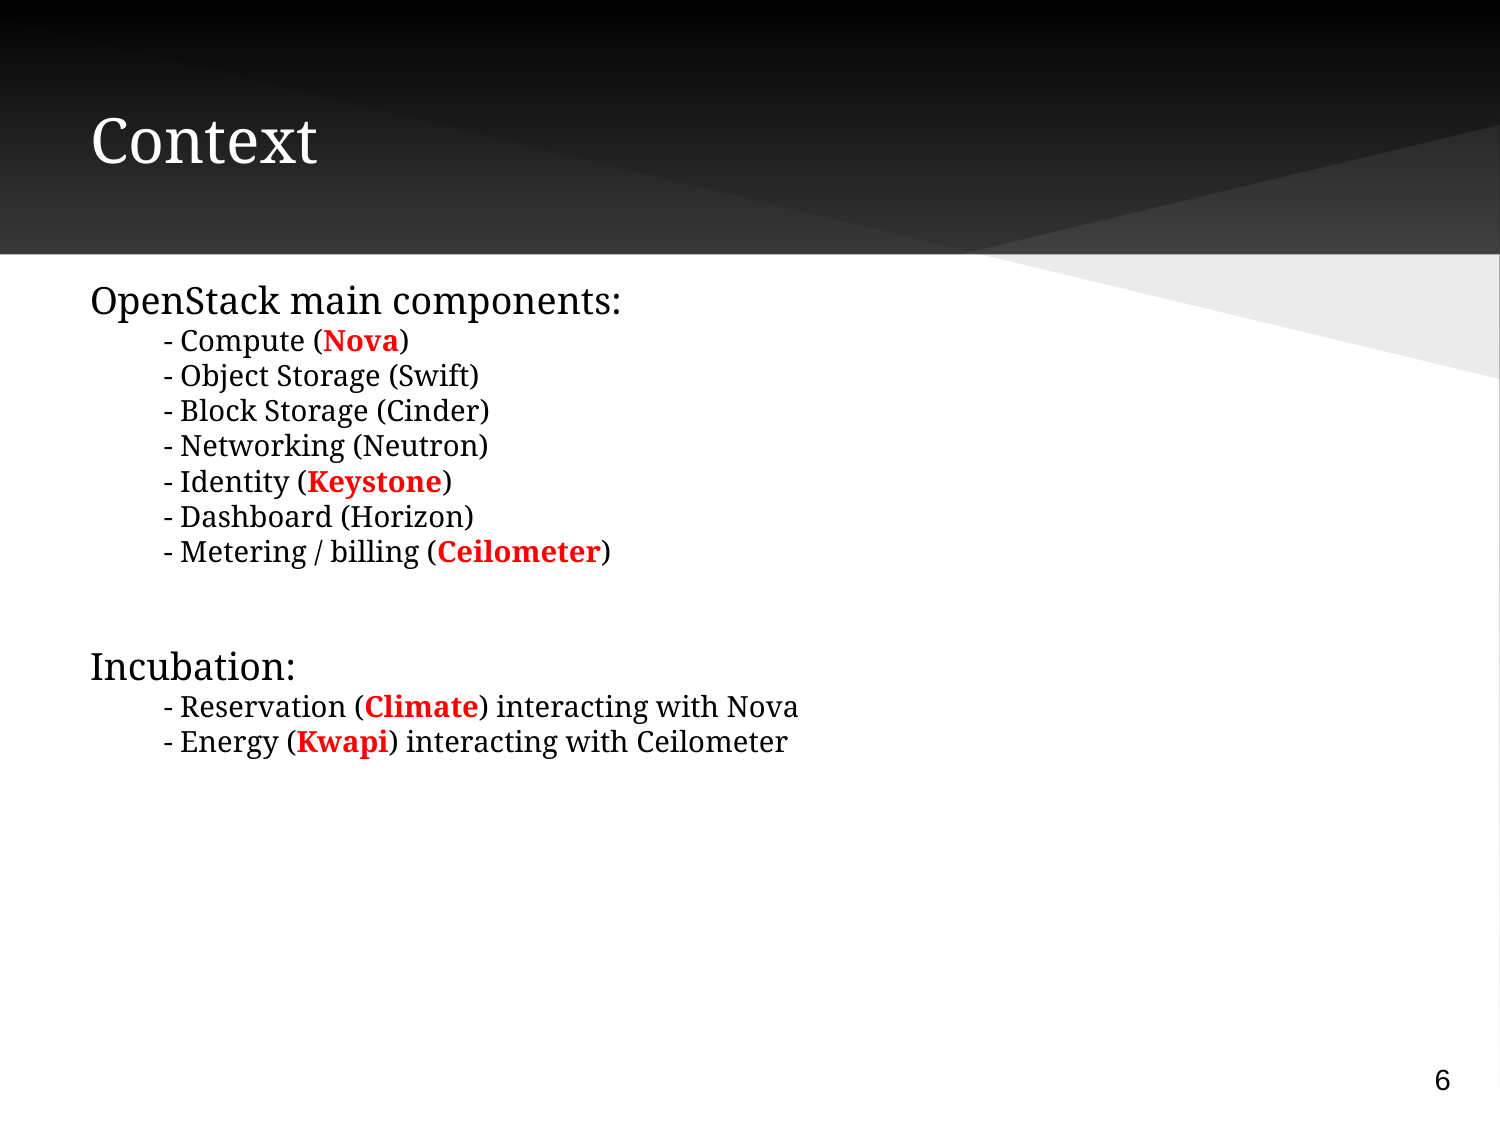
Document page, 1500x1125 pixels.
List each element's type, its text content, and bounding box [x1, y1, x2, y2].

title Context [75, 45, 1425, 233]
list OpenStack main components: - Compute (Nova) - Object Storage (Swift) - Block Storage (Cinder) - Networking (Neutron) - Identity (Keystone) - Dashboard (Horizon) - Metering / billing (Ceilometer) Incubation: - Reservation (Climate) interacting with Nova - Energy (Kwapi) interacting with Ceilometer [75, 262, 1425, 1078]
text_box 6 [1419, 1046, 1471, 1097]
